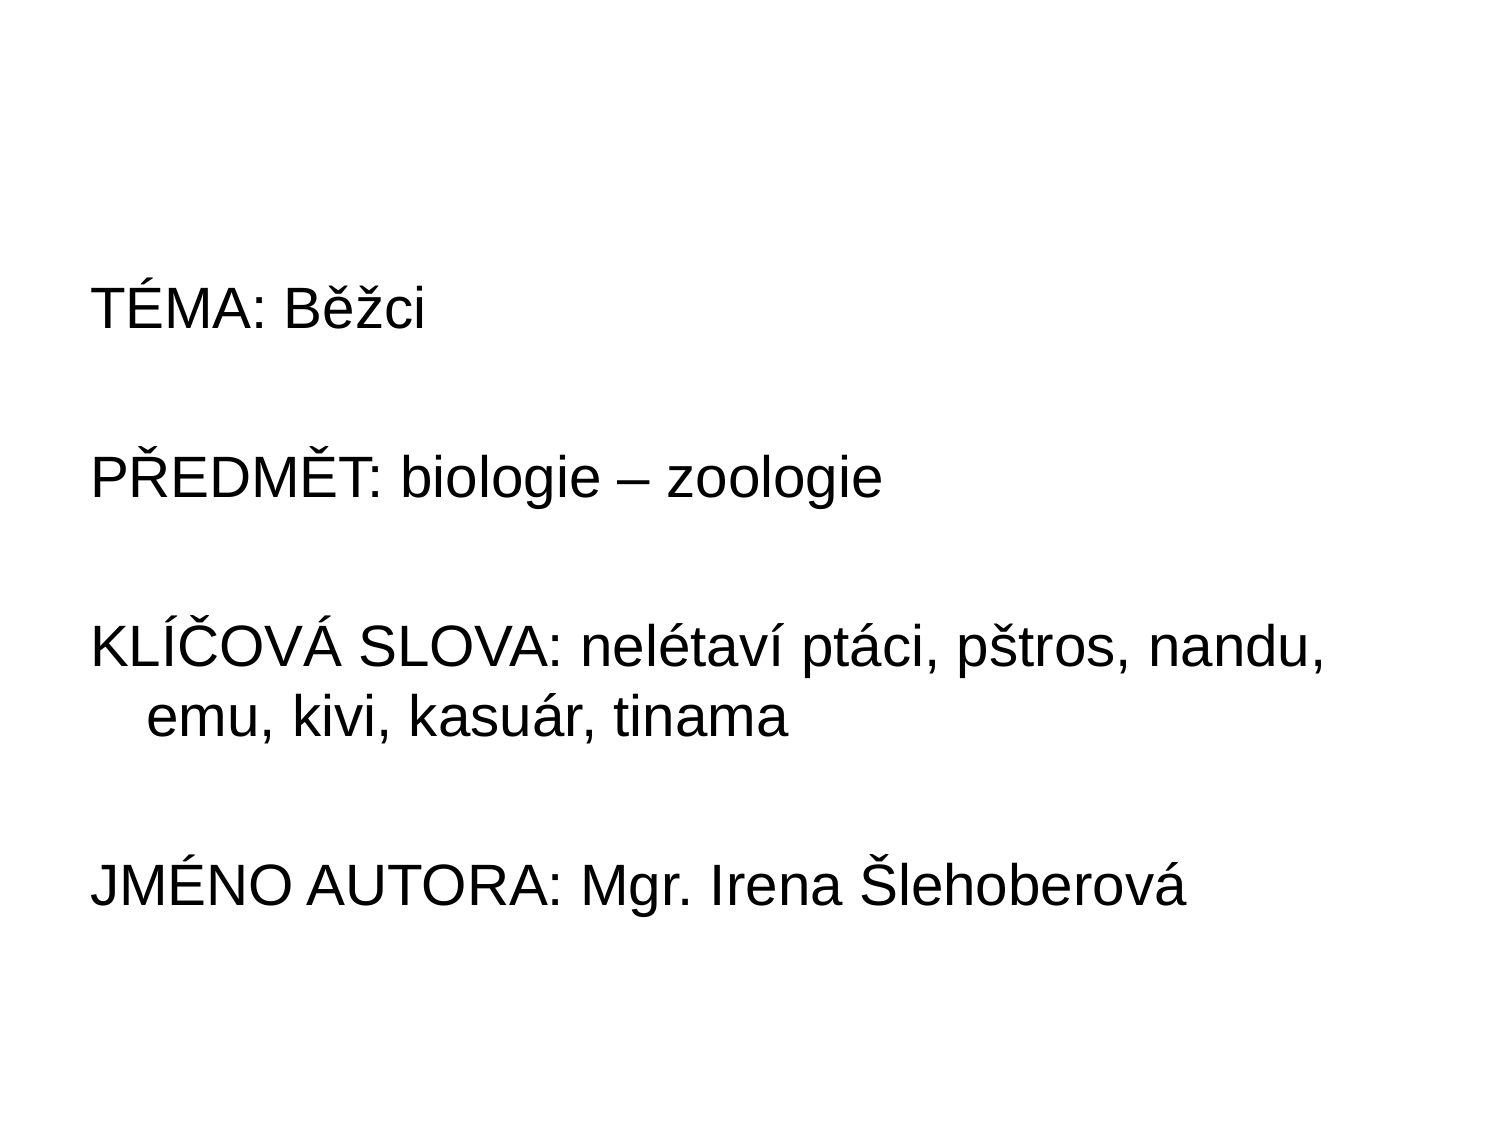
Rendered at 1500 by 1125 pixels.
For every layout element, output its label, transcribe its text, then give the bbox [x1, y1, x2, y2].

list TÉMA: Běžci PŘEDMĚT: biologie – zoologie KLÍČOVÁ SLOVA: nelétaví ptáci, pštros, nandu, emu, kivi, kasuár, tinama JMÉNO AUTORA: Mgr. Irena Šlehoberová [75, 262, 1426, 1010]
